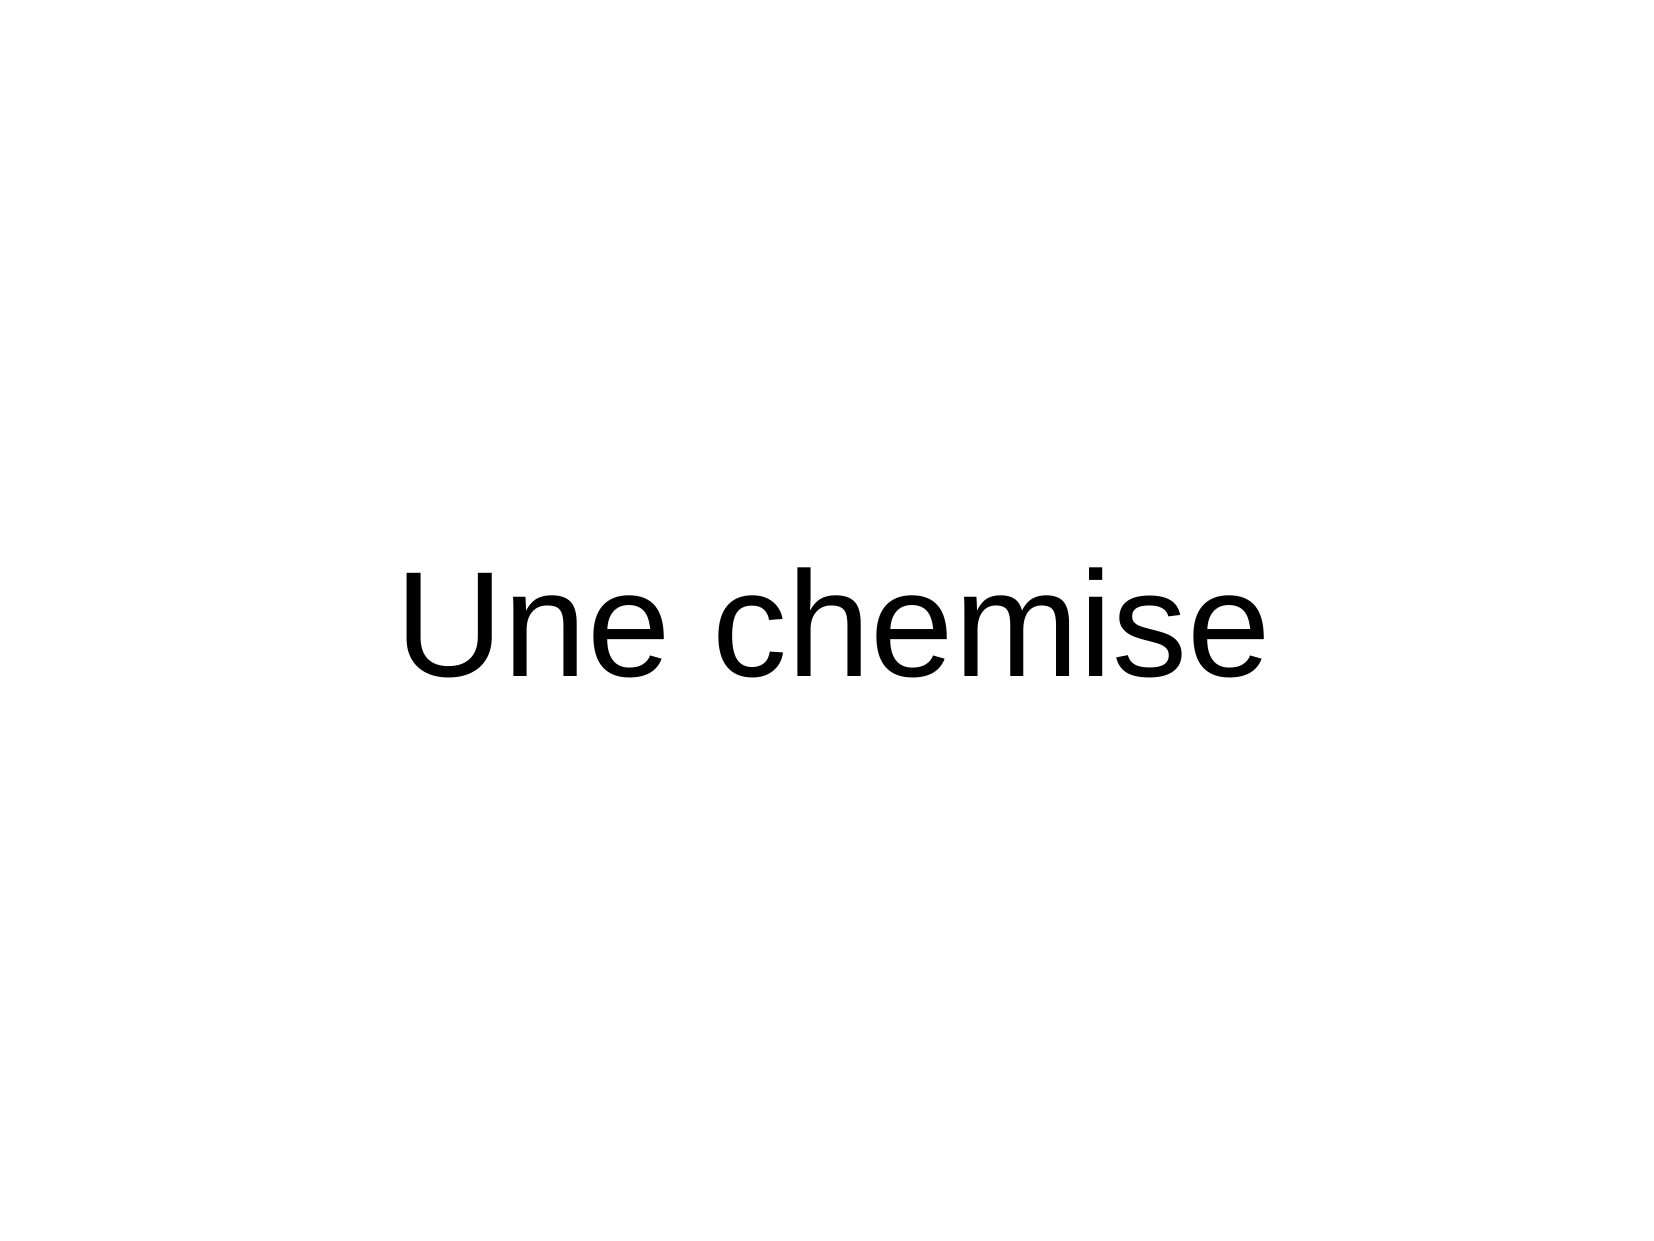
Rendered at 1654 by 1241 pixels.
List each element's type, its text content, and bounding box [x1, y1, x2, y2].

text_box Une chemise [380, 533, 1506, 717]
